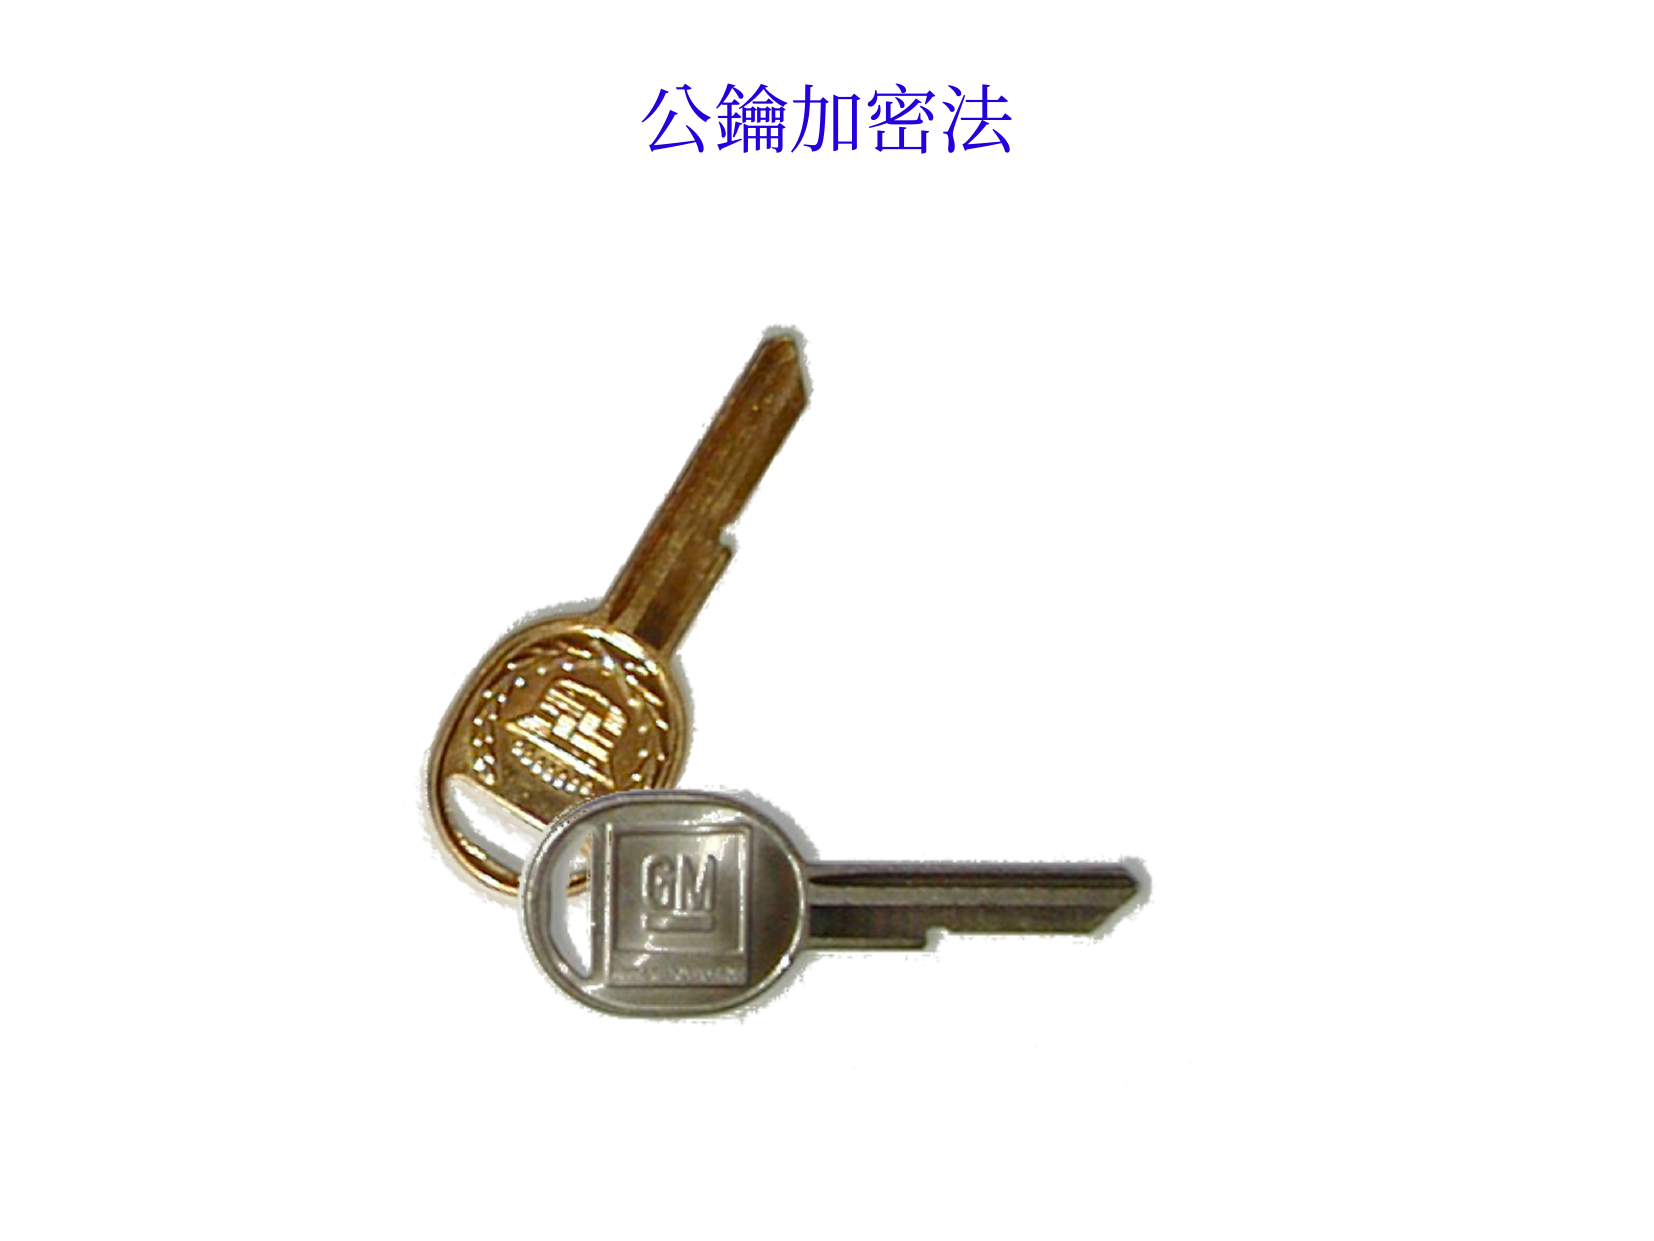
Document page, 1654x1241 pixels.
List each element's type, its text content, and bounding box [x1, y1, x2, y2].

title 公鑰加密法 [82, 49, 1571, 182]
picture [263, 172, 1215, 1099]
